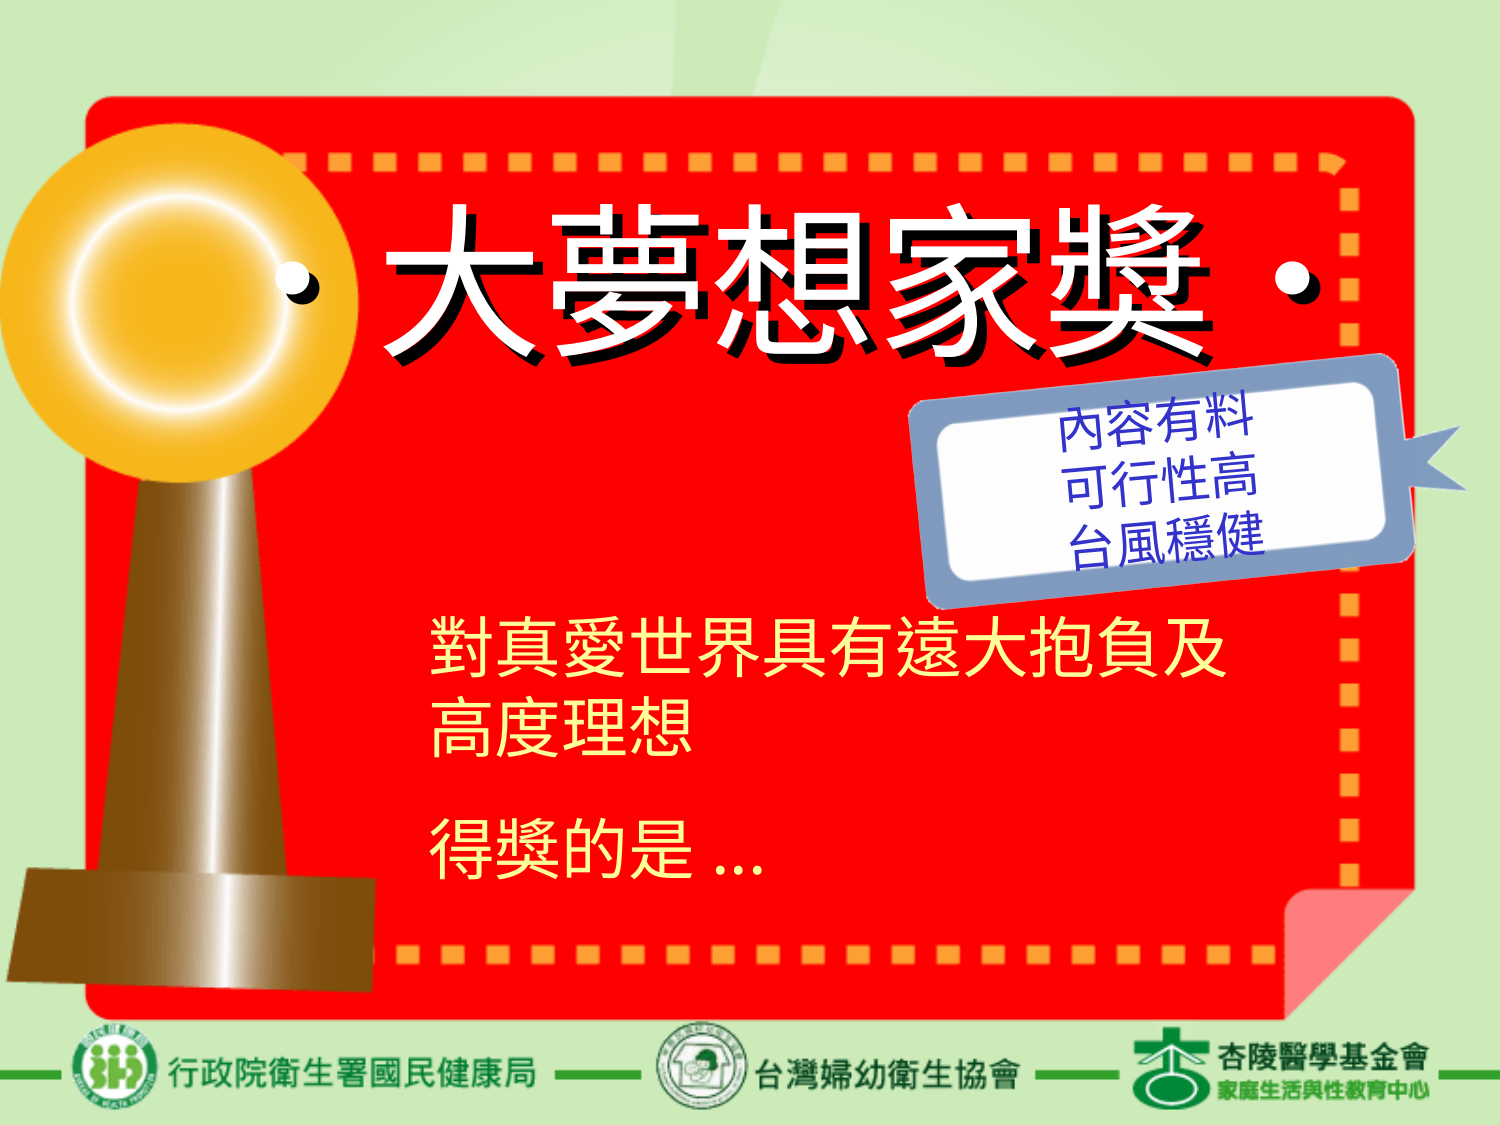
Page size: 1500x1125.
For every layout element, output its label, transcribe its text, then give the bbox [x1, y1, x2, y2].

text_box 內容有料 可行性高 台風穩健 [1037, 386, 1291, 588]
picture [0, 0, 1500, 1125]
text_box 對真愛世界具有遠大抱負及高度理想 得獎的是... [413, 598, 1270, 896]
text_box ．大夢想家獎． [194, 170, 1392, 386]
